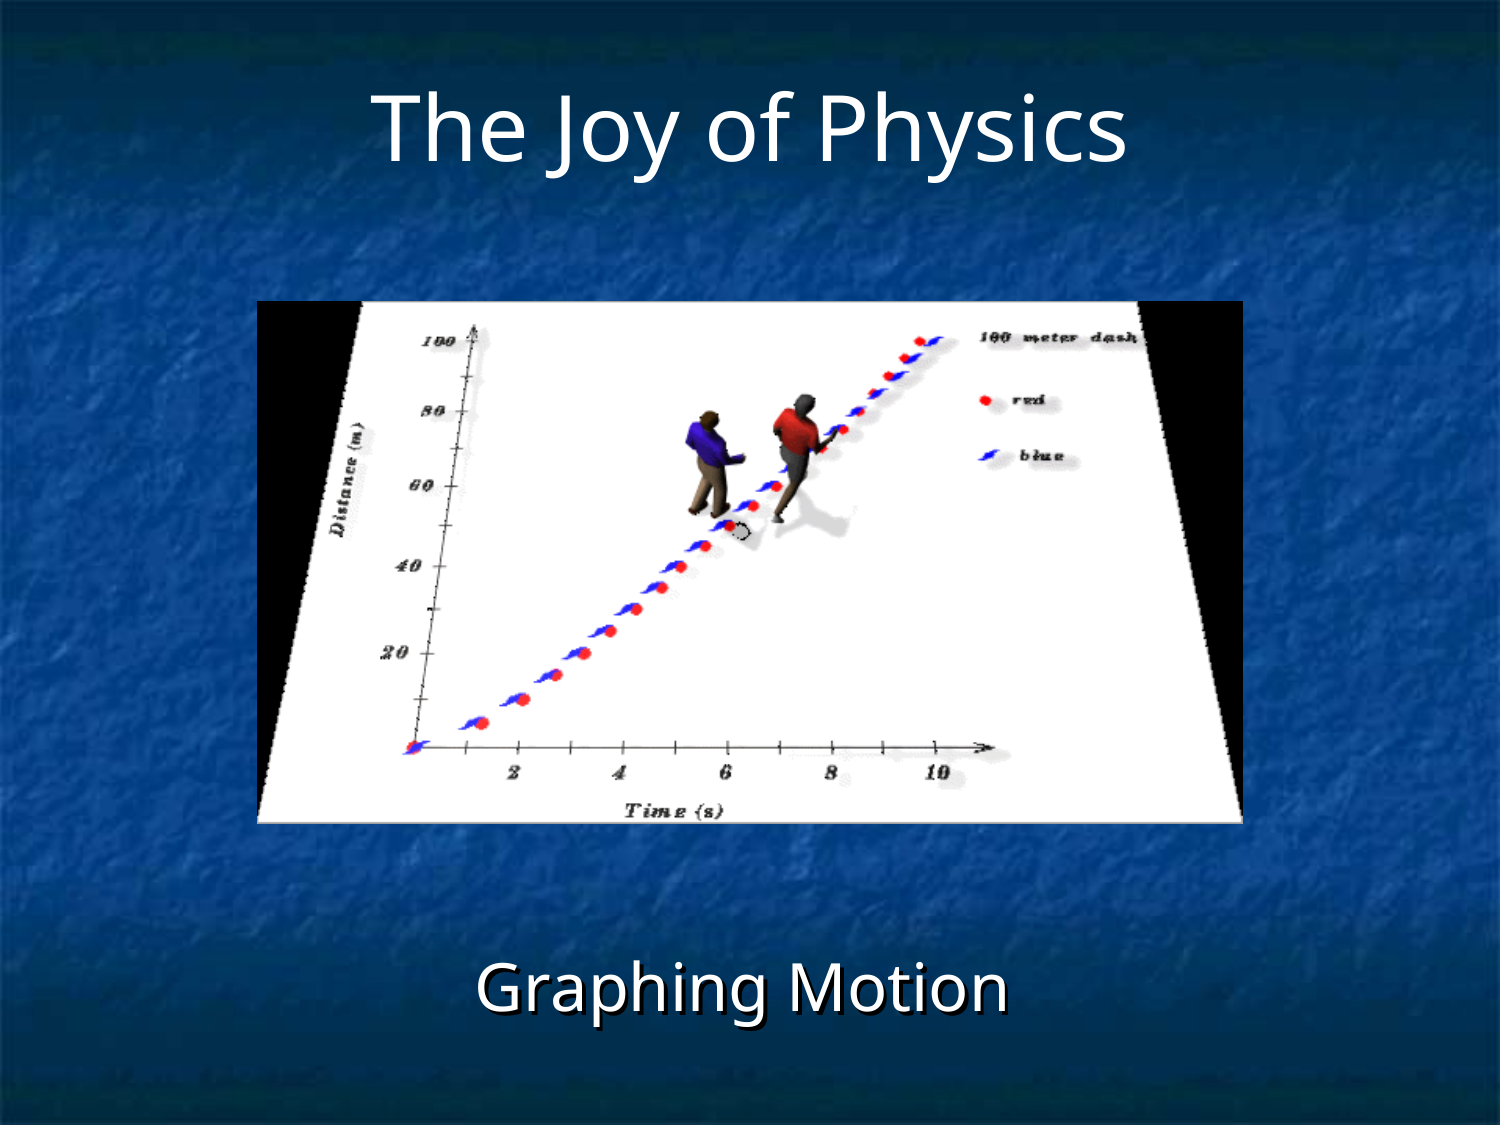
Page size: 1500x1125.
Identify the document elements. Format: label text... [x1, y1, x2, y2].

text_box Graphing Motion [99, 937, 1389, 1064]
picture [0, 0, 1500, 1125]
text_box The Joy of Physics [62, 62, 1438, 188]
